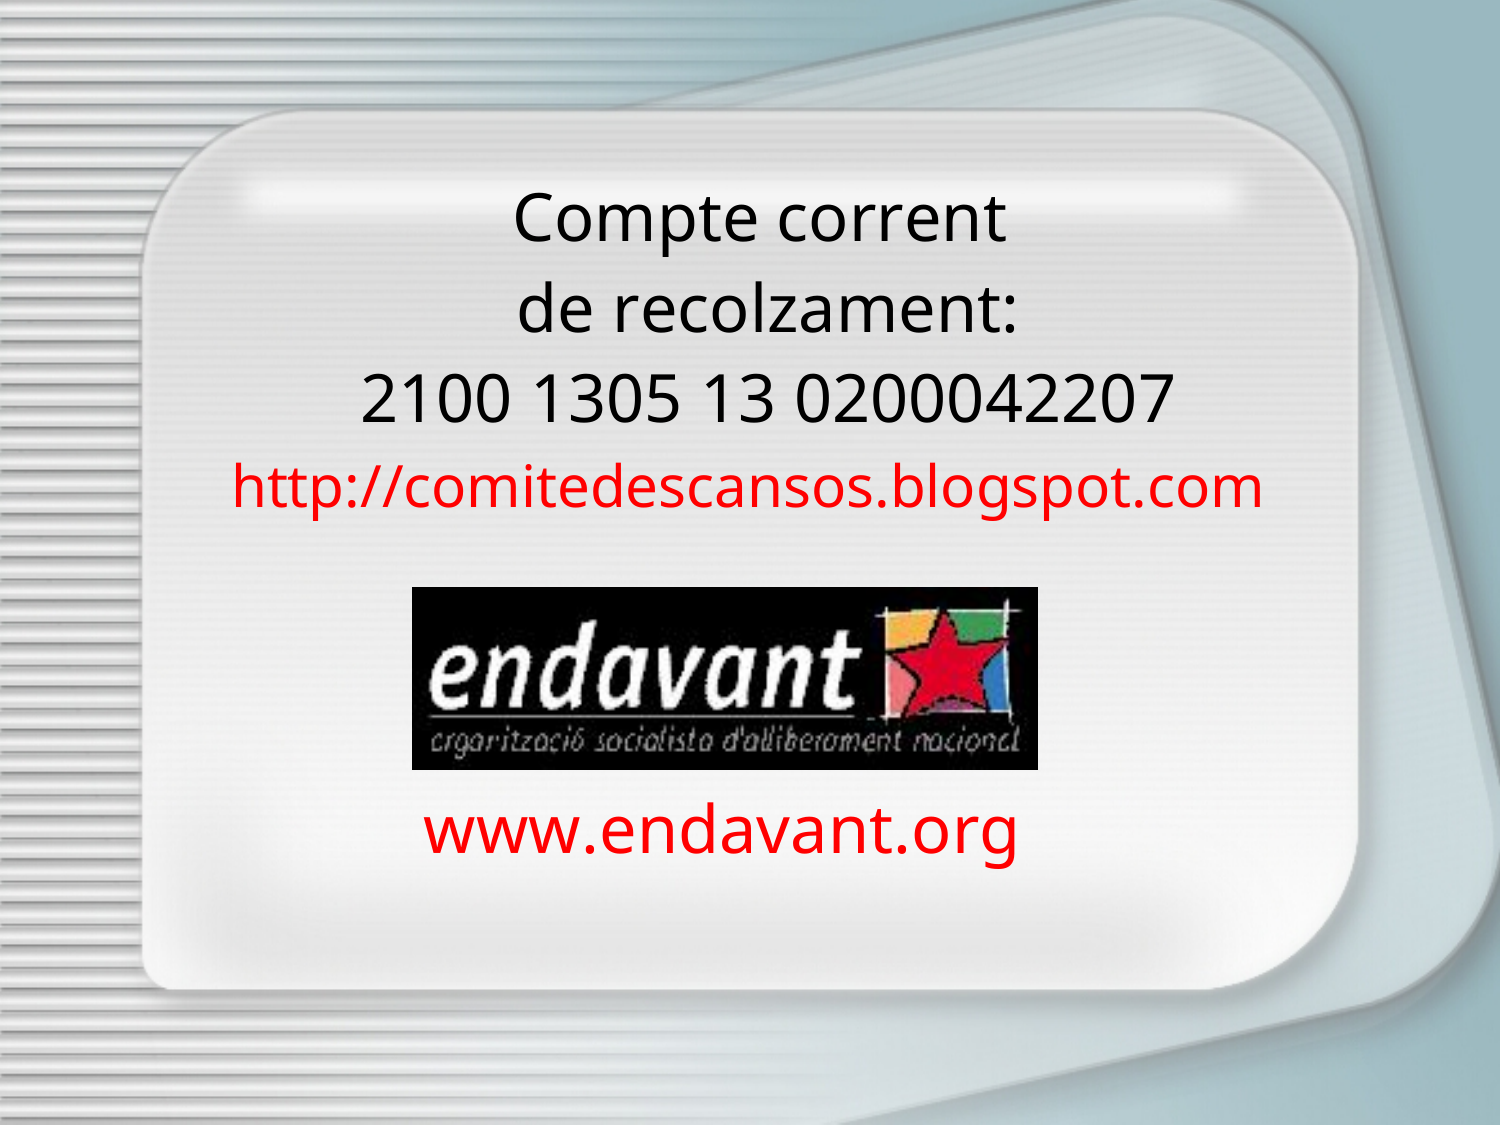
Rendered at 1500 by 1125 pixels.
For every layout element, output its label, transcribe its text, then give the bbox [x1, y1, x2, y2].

text_box http://comitedescansos.blogspot.com [137, 437, 1359, 533]
text_box www.endavant.org [409, 774, 1036, 882]
picture [0, 0, 1500, 1125]
text_box Compte corrent de recolzament: 2100 1305 13 0200042207 [345, 162, 1192, 437]
